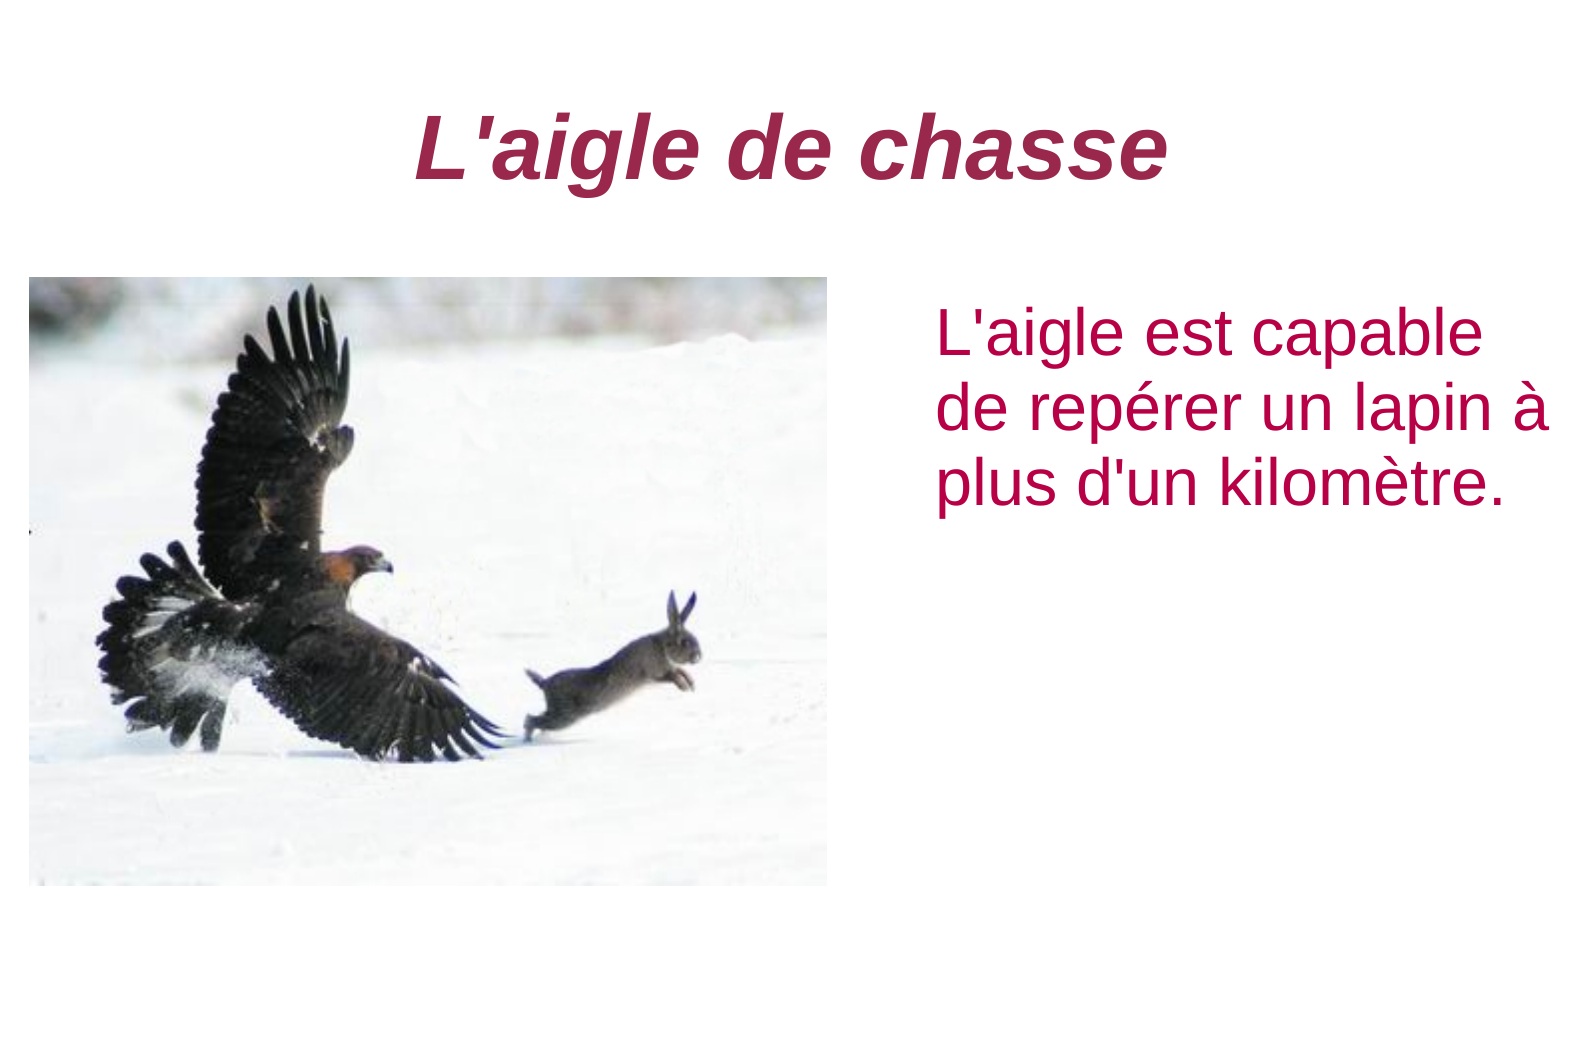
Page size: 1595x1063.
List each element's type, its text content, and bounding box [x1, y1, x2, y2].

title L'aigle de chasse [404, 58, 1182, 237]
list L'aigle est capable de repérer un lapin à plus d'un kilomètre. [864, 295, 1565, 997]
picture [29, 277, 827, 886]
